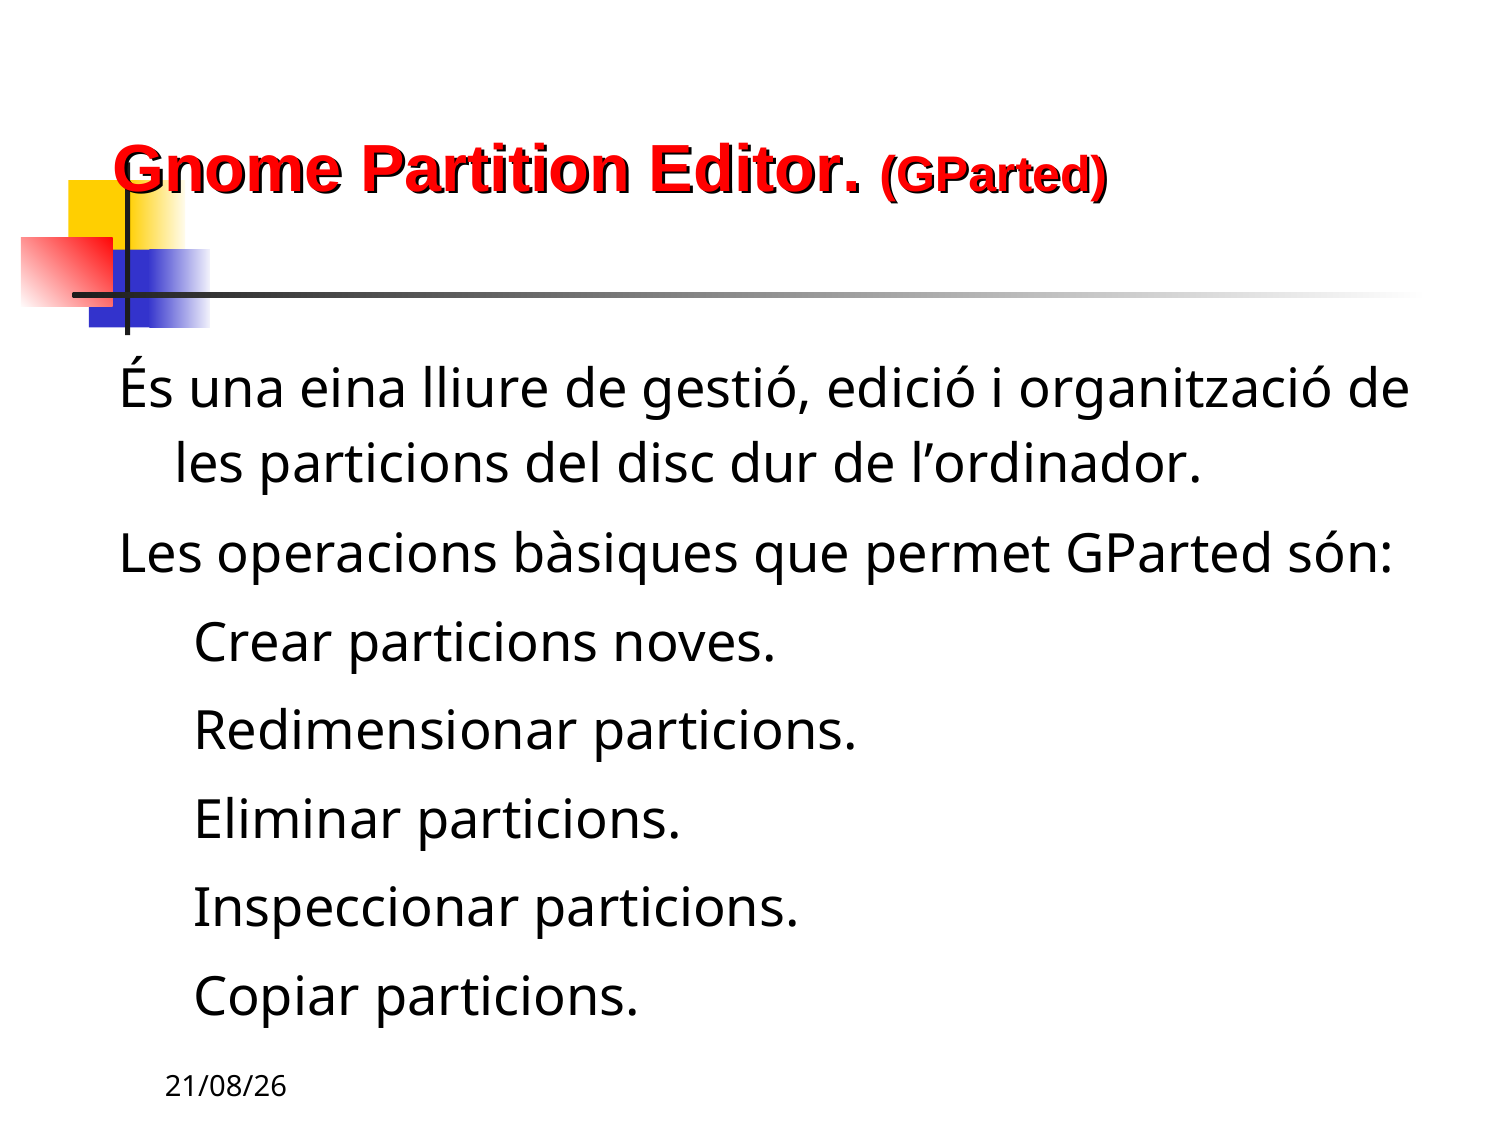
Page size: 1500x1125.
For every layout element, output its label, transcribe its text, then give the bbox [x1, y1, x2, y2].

title Gnome Partition Editor. (GParted) [112, 99, 1418, 237]
list És una eina lliure de gestió, edició i organització de les particions del disc dur de l’ordinador. Les operacions bàsiques que permet GParted són: Crear particions noves. Redimensionar particions. Eliminar particions. Inspeccionar particions. Copiar particions. [118, 350, 1469, 1093]
